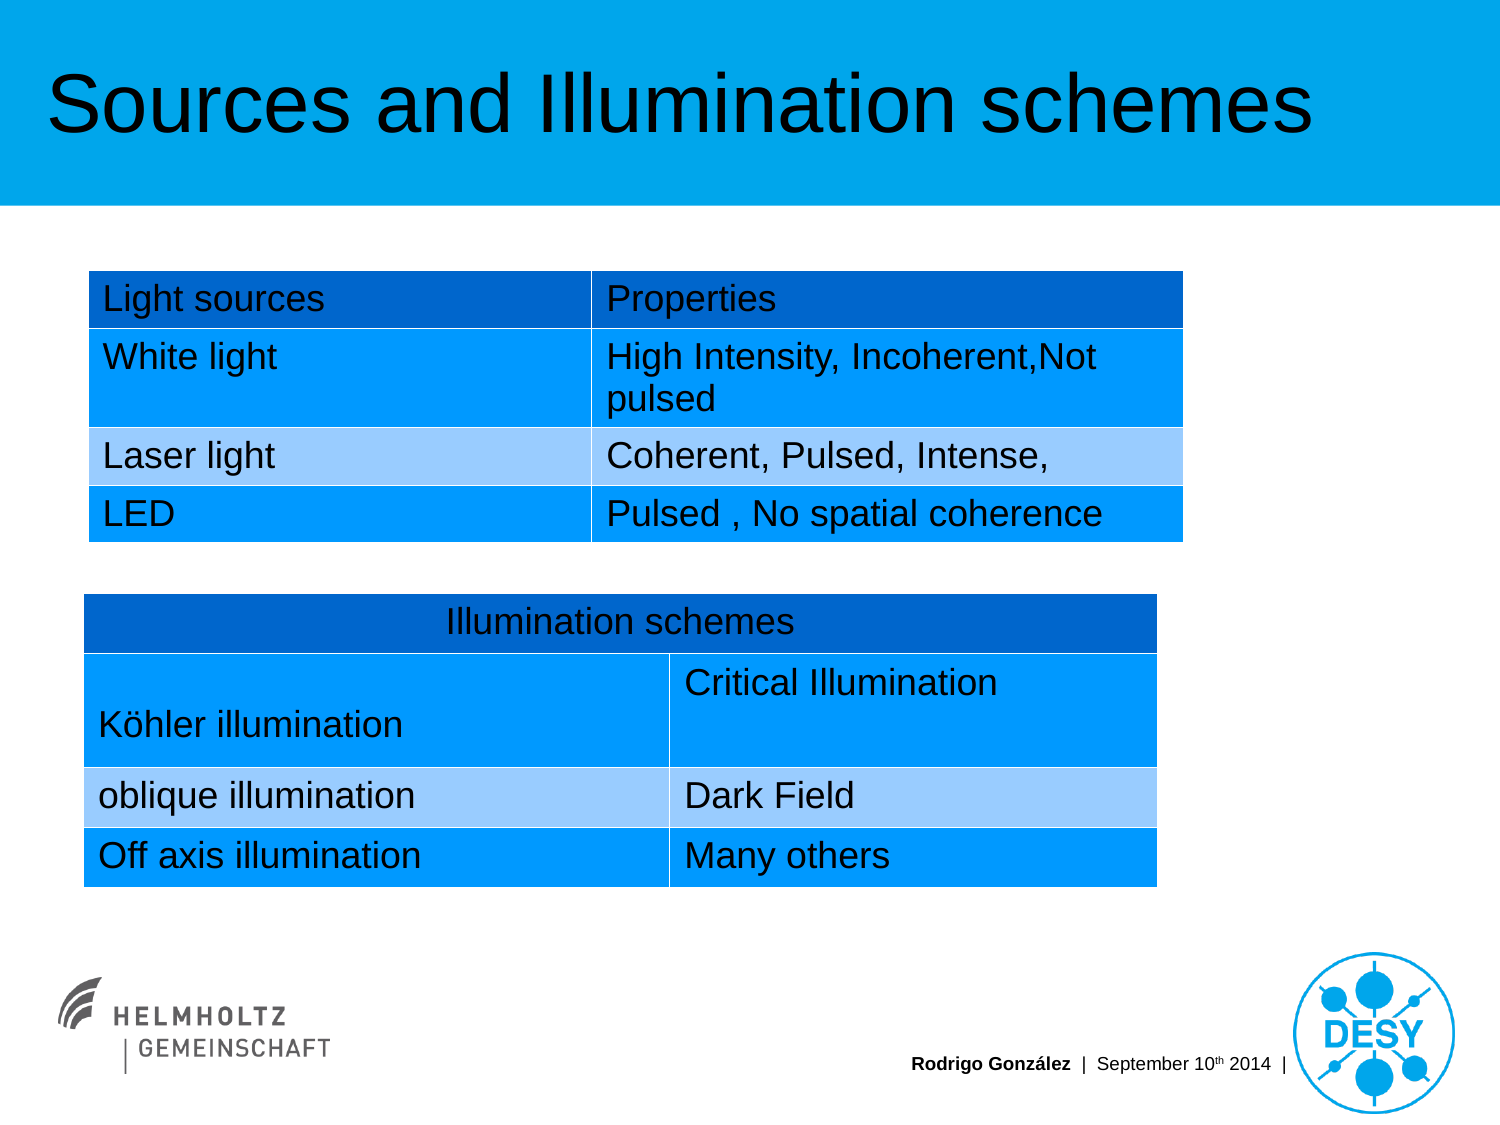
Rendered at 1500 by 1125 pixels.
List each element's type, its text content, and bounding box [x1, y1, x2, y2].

table_cell Off axis illumination [84, 828, 669, 887]
table_header Properties [592, 271, 1183, 328]
table_header Illumination schemes [84, 594, 1157, 653]
picture [1290, 948, 1466, 1114]
title Sources and Illumination schemes [46, 0, 1444, 208]
picture [58, 977, 330, 1074]
table_cell White light [89, 329, 591, 427]
table_cell Critical Illumination [670, 654, 1157, 767]
table_cell Many others [670, 828, 1157, 887]
table_cell Köhler illumination [84, 654, 669, 767]
table_cell oblique illumination [84, 768, 669, 827]
table_cell High Intensity, Incoherent,Not pulsed [592, 329, 1183, 427]
table_header Light sources [89, 271, 591, 328]
table_cell Dark Field [670, 768, 1157, 827]
table_cell Laser light [89, 428, 591, 485]
table_cell LED [89, 486, 591, 542]
picture [1297, 956, 1452, 1111]
table_cell Coherent, Pulsed, Intense, [592, 428, 1183, 485]
table_cell Pulsed , No spatial coherence [592, 486, 1183, 542]
